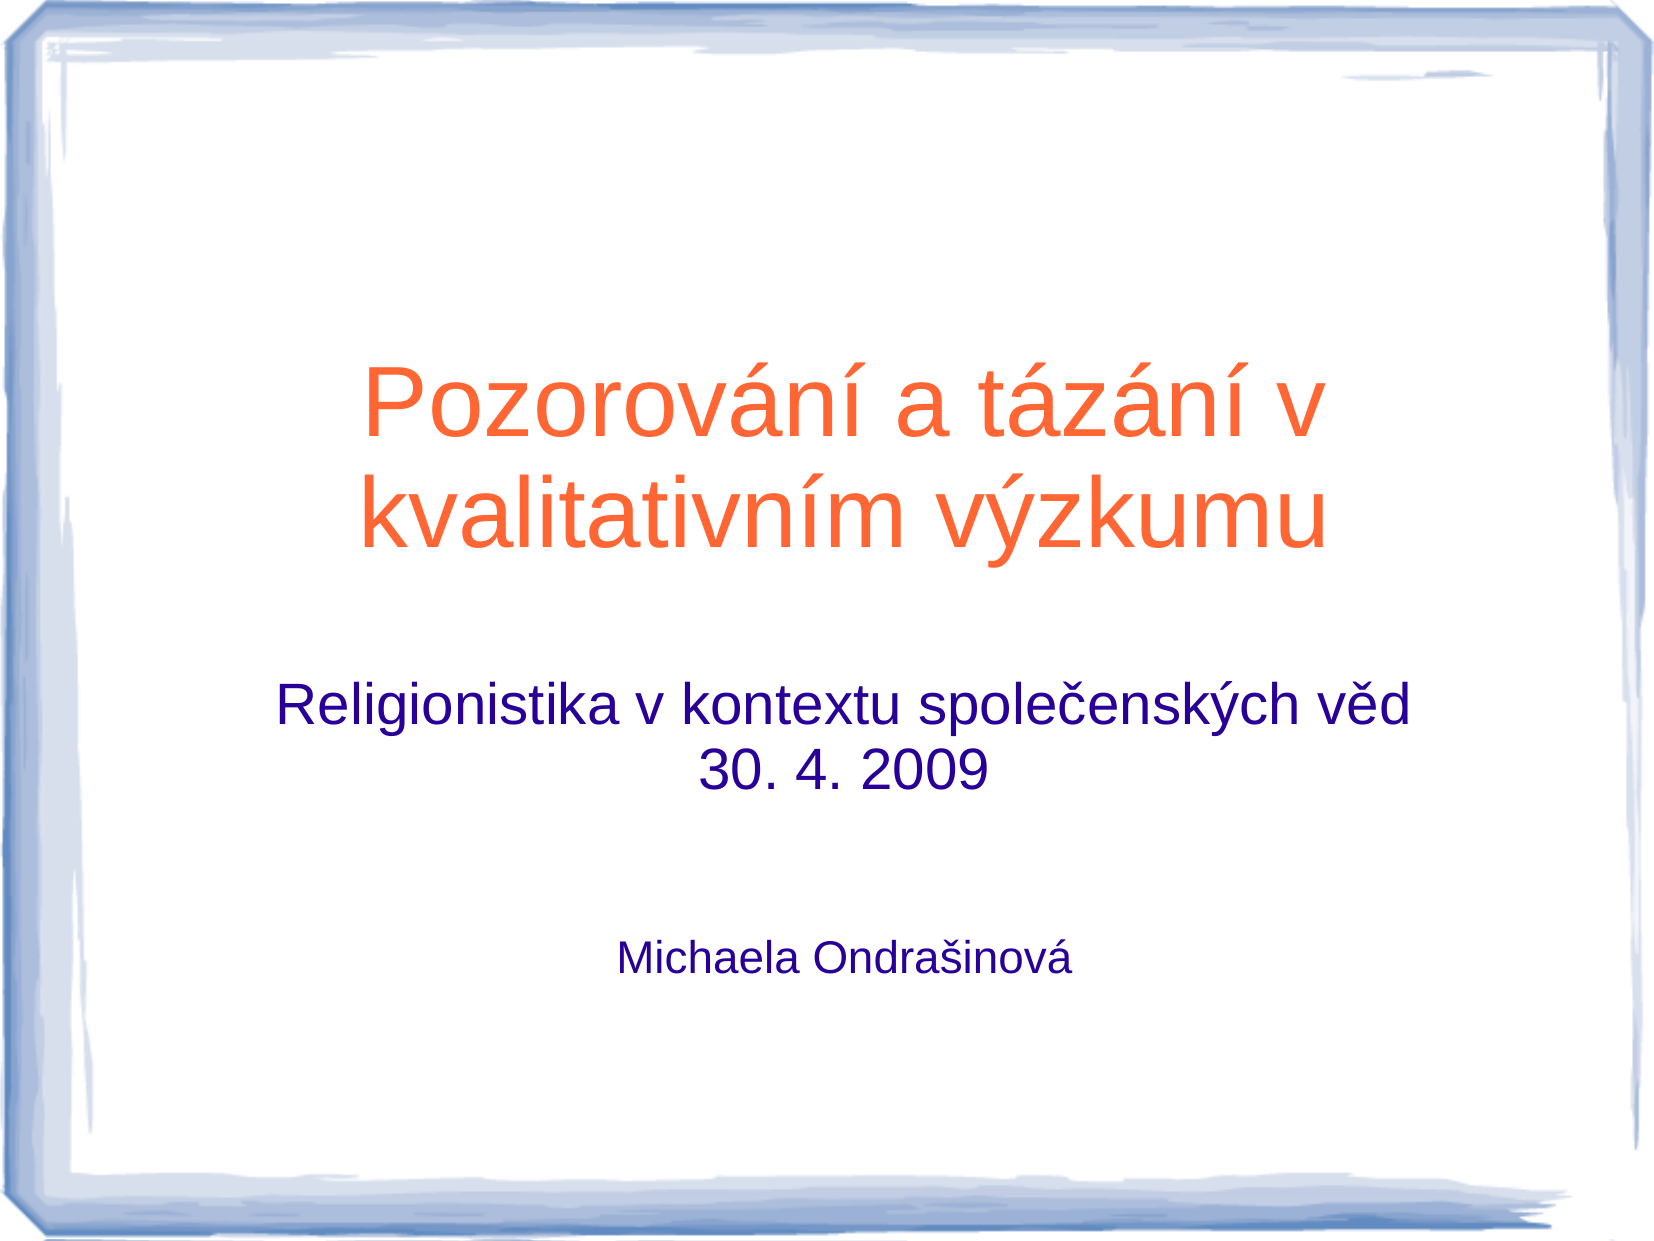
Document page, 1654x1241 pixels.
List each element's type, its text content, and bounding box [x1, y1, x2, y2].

picture [0, 0, 1654, 1241]
subtitle Pozorování a tázání v kvalitativním výzkumu Religionistika v kontextu společenských věd 30. 4. 2009 Michaela Ondrašinová [118, 332, 1571, 997]
